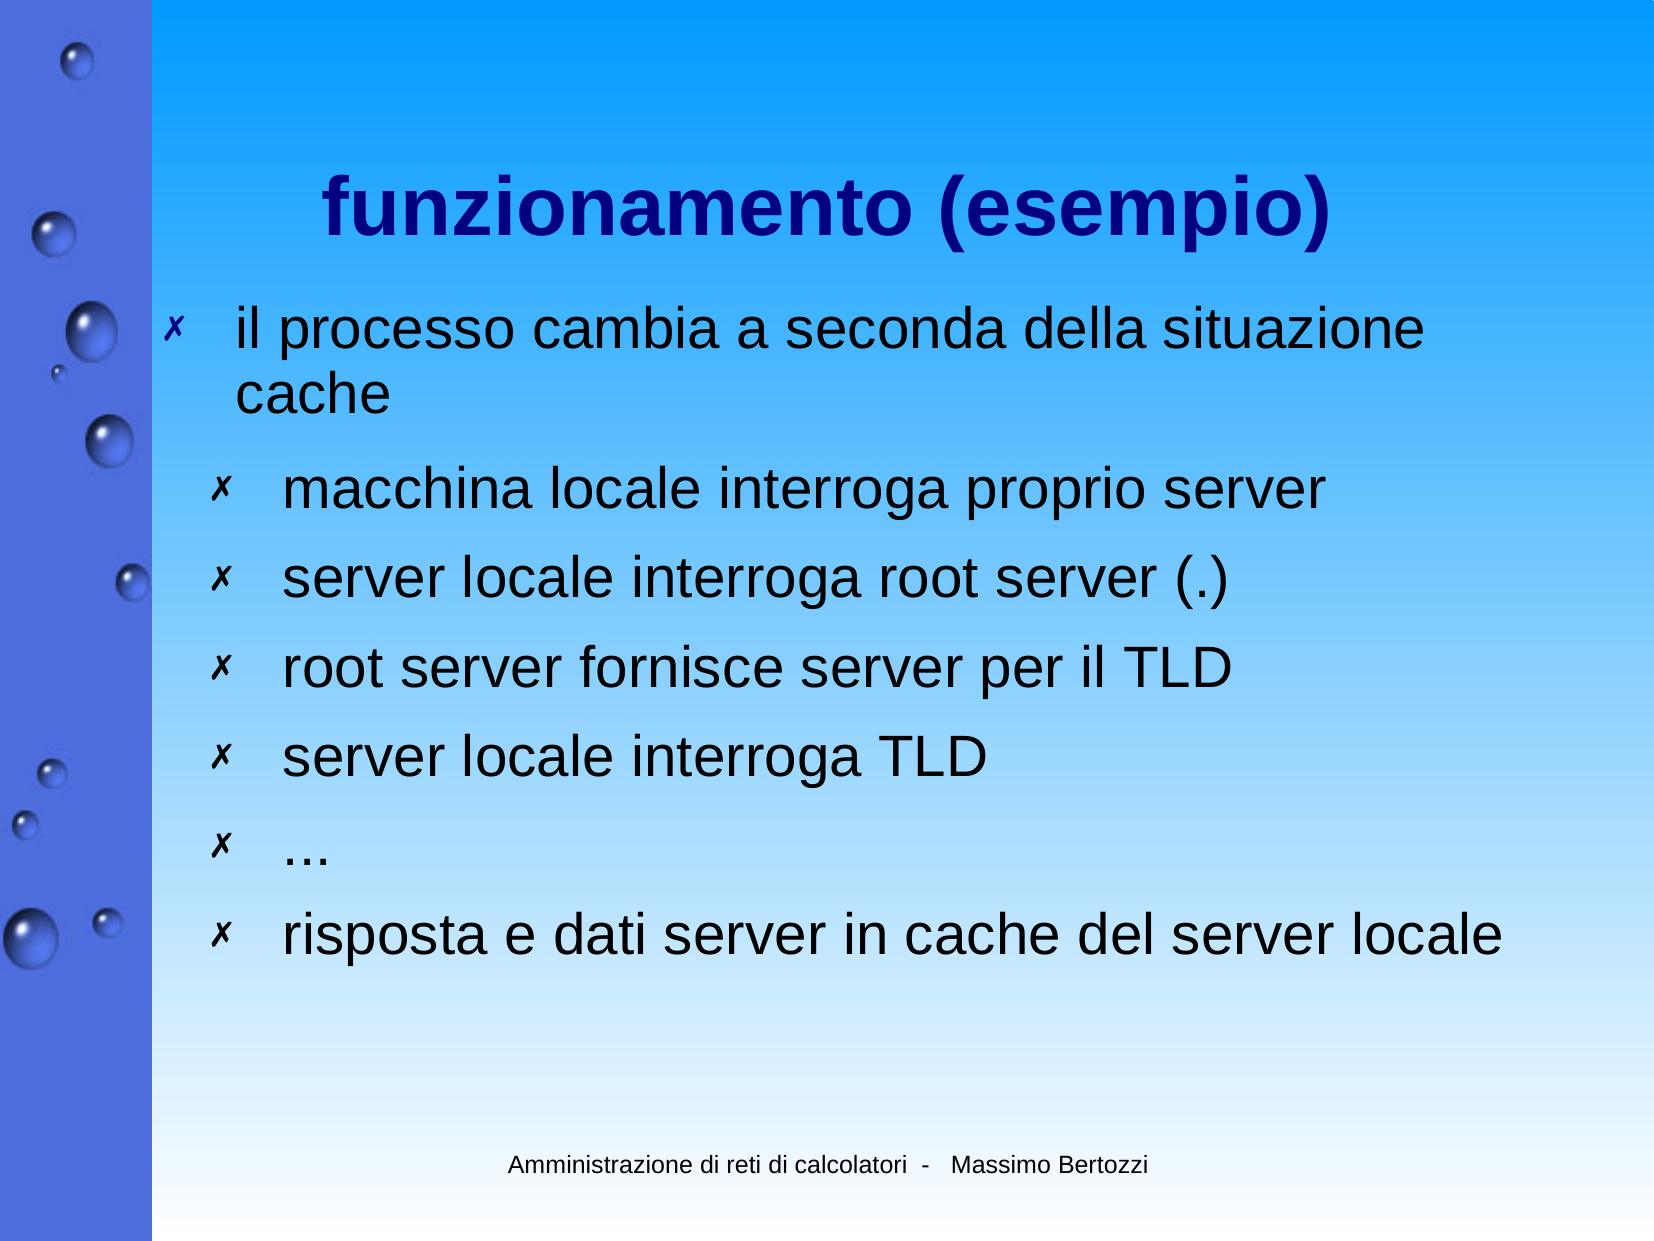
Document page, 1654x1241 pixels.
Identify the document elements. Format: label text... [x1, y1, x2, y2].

title funzionamento (esempio) [121, 102, 1534, 311]
list il processo cambia a seconda della situazione cache macchina locale interroga proprio server server locale interroga root server (.) root server fornisce server per il TLD server locale interroga TLD ... risposta e dati server in cache del server locale [152, 295, 1565, 1077]
picture [0, 0, 152, 1241]
